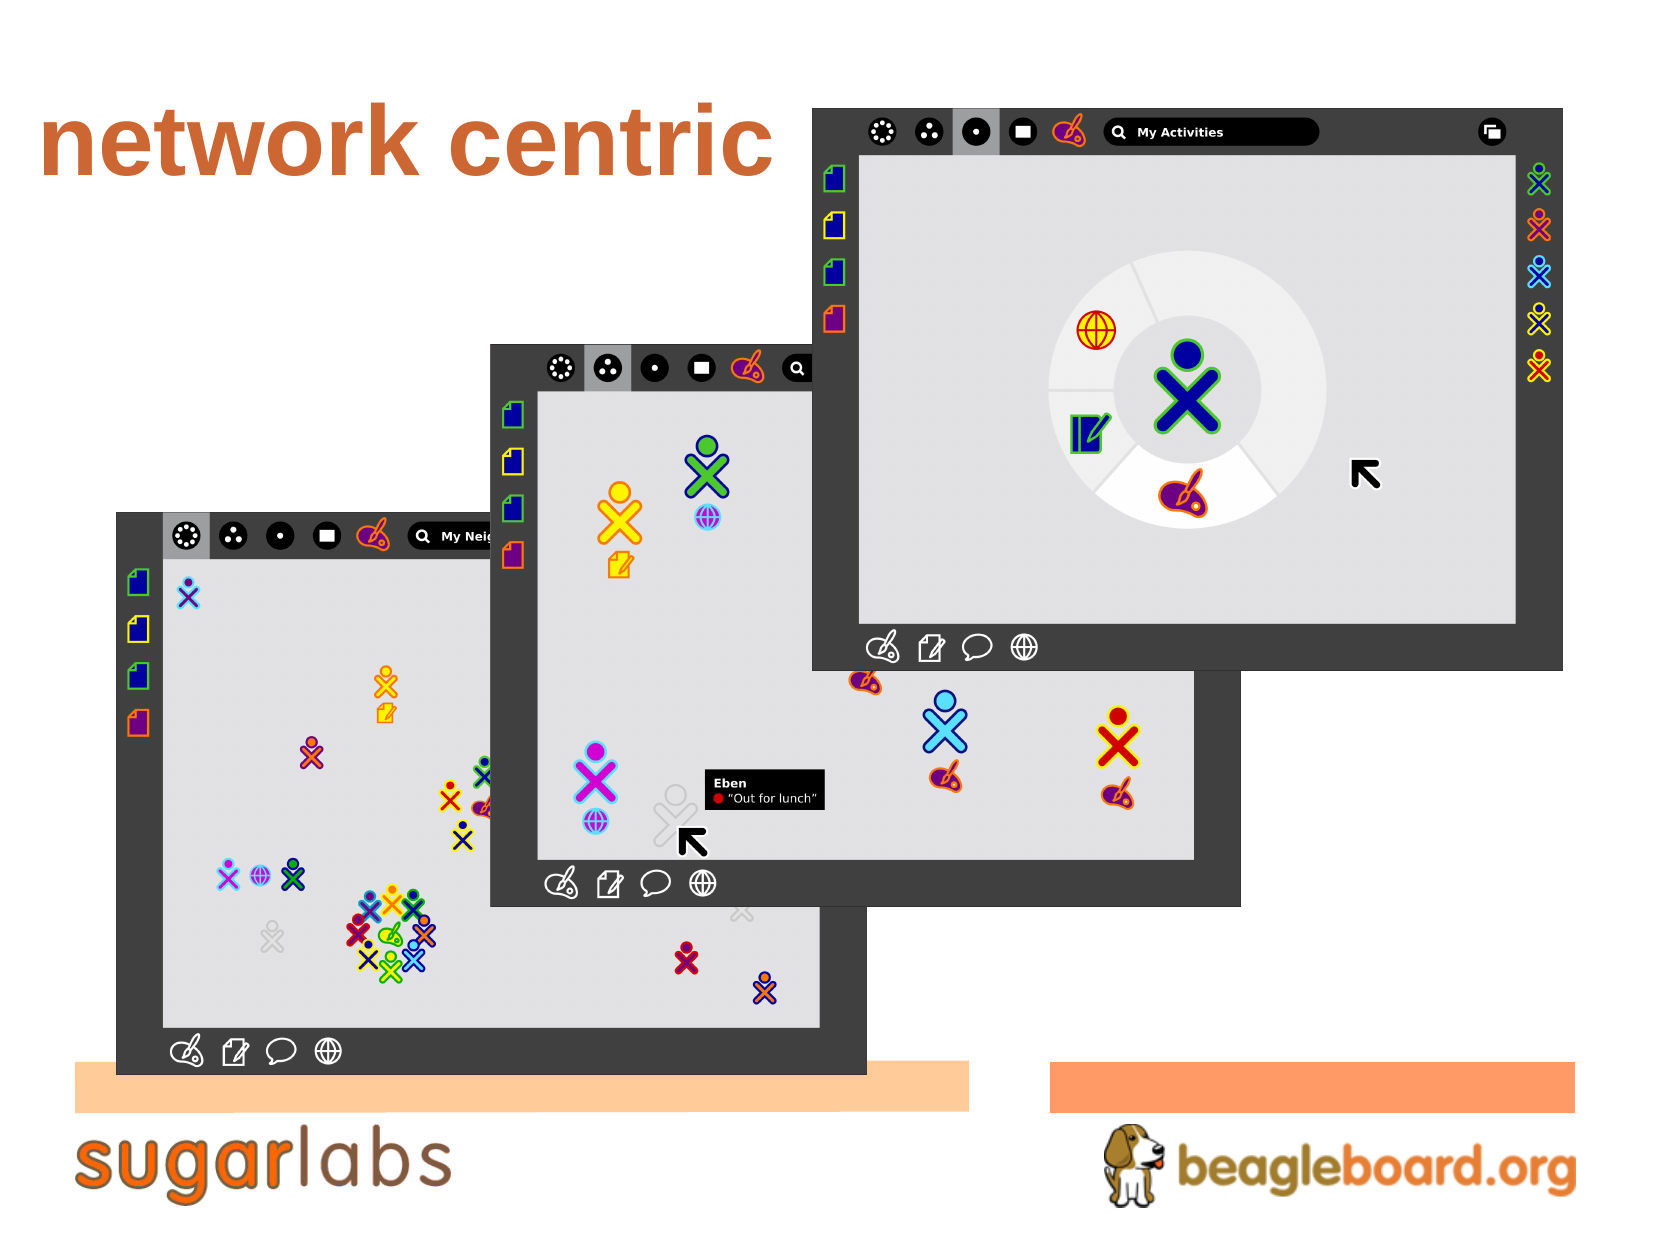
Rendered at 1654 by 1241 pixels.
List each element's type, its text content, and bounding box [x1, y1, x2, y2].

picture [1104, 1124, 1576, 1208]
title network centric [37, 37, 1526, 245]
picture [75, 1124, 451, 1206]
picture [116, 108, 1563, 1075]
